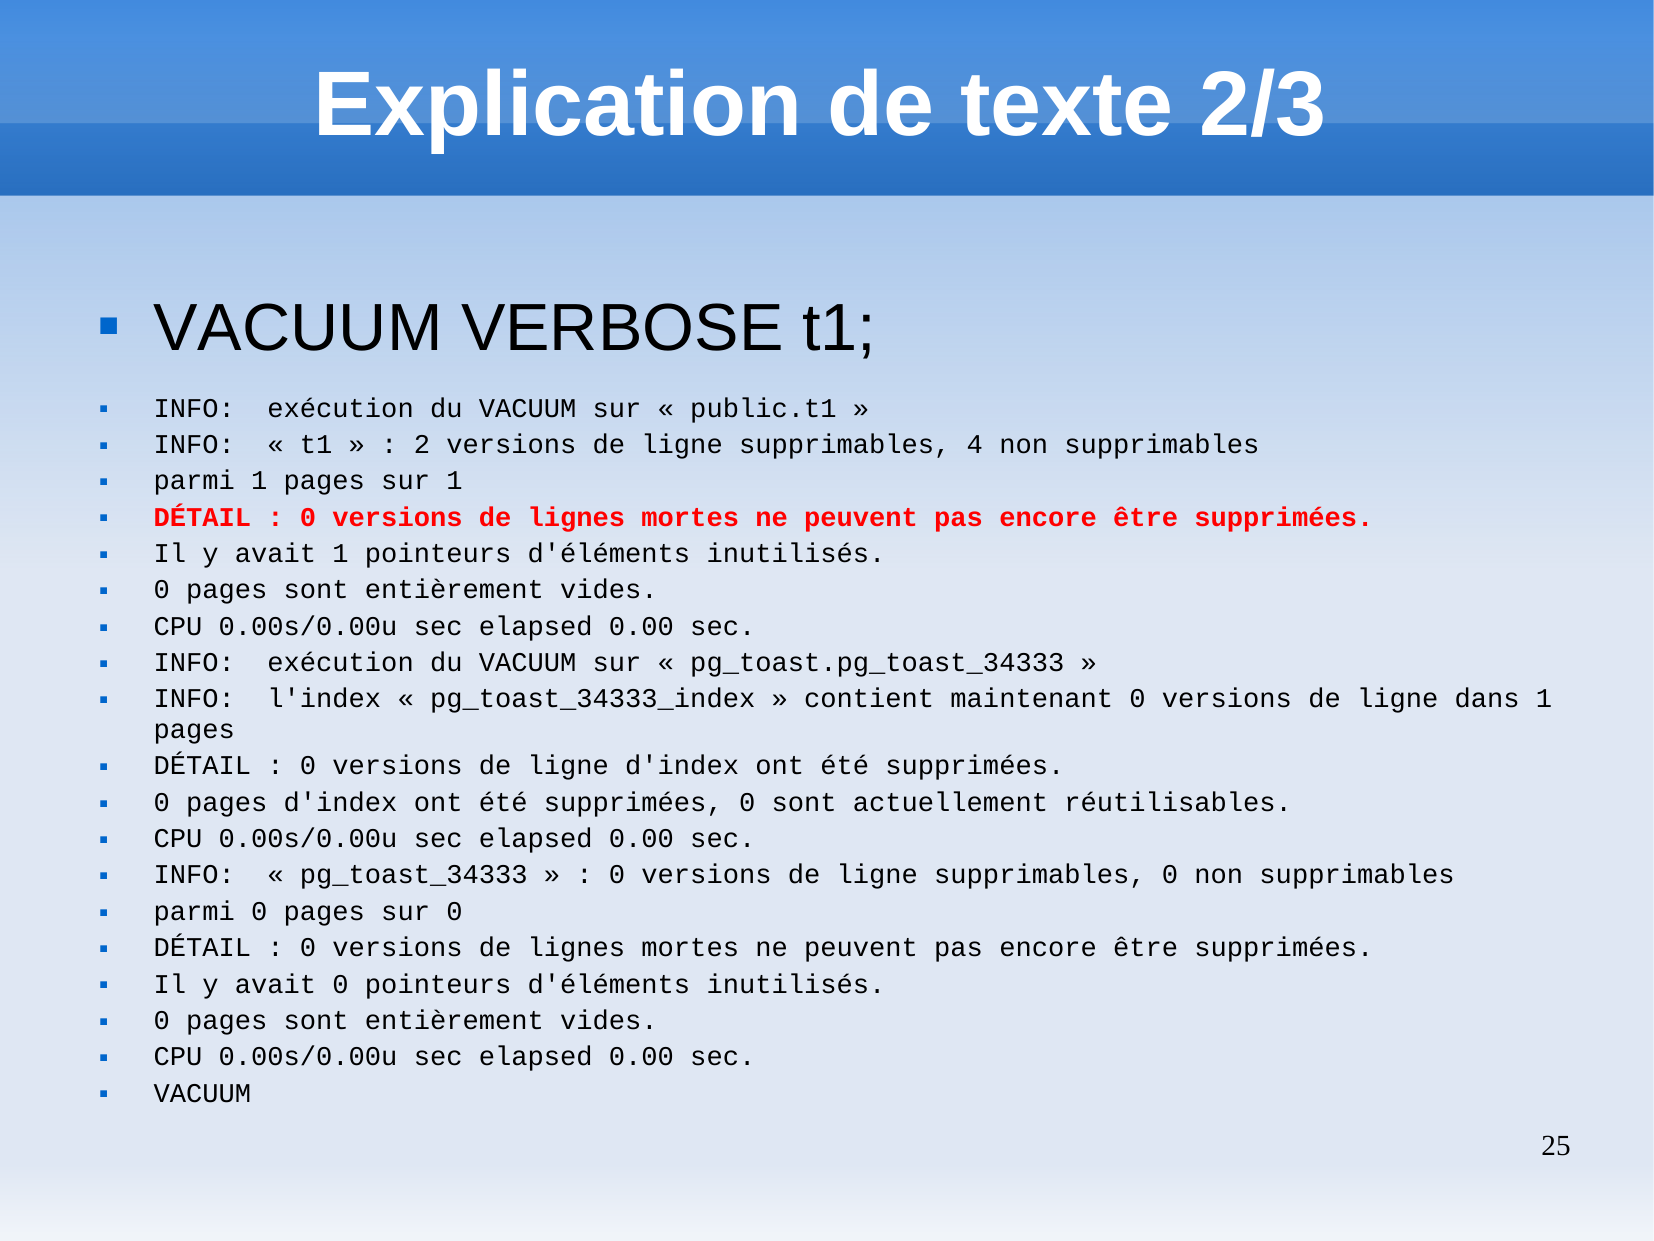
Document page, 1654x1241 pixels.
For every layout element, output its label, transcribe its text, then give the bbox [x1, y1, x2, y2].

list VACUUM VERBOSE t1; INFO: exécution du VACUUM sur « public.t1 » INFO: « t1 » : 2 versions de ligne supprimables, 4 non supprimables parmi 1 pages sur 1 DÉTAIL : 0 versions de lignes mortes ne peuvent pas encore être supprimées. Il y avait 1 pointeurs d'éléments inutilisés. 0 pages sont entièrement vides. CPU 0.00s/0.00u sec elapsed 0.00 sec. INFO: exécution du VACUUM sur « pg_toast.pg_toast_34333 » INFO: l'index « pg_toast_34333_index » contient maintenant 0 versions de ligne dans 1 pages DÉTAIL : 0 versions de ligne d'index ont été supprimées. 0 pages d'index ont été supprimées, 0 sont actuellement réutilisables. CPU 0.00s/0.00u sec elapsed 0.00 sec. INFO: « pg_toast_34333 » : 0 versions de ligne supprimables, 0 non supprimables parmi 0 pages sur 0 DÉTAIL : 0 versions de lignes mortes ne peuvent pas encore être supprimées. Il y avait 0 pointeurs d'éléments inutilisés. 0 pages sont entièrement vides. CPU 0.00s/0.00u sec elapsed 0.00 sec. VACUUM [82, 290, 1571, 1111]
title Explication de texte 2/3 [76, 7, 1565, 200]
picture [0, 0, 1654, 1241]
